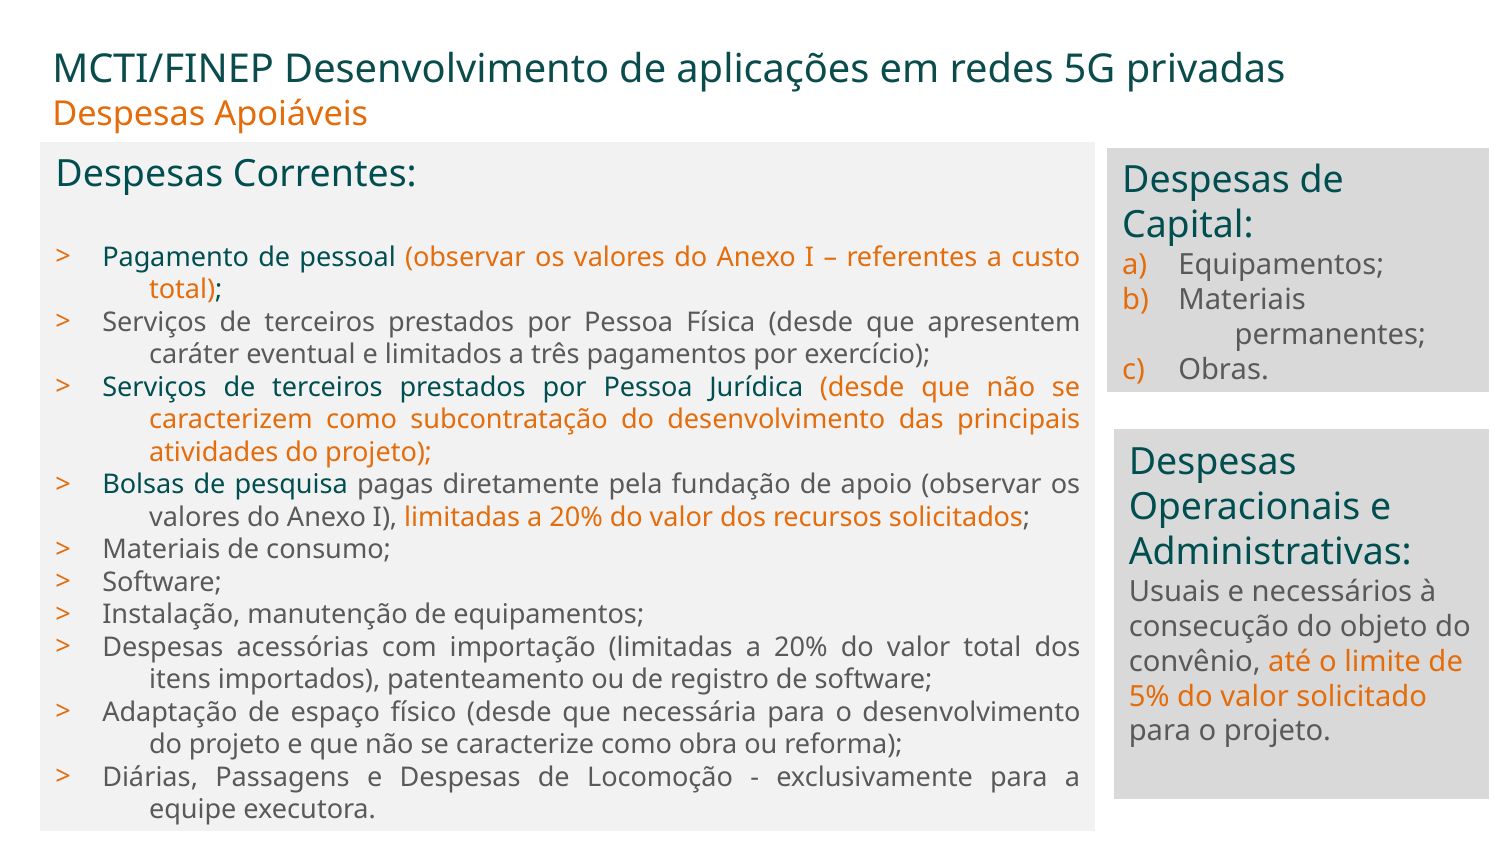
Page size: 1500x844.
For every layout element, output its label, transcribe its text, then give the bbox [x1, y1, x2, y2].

text_box Despesas Correntes: Pagamento de pessoal (observar os valores do Anexo I – referentes a custo total); Serviços de terceiros prestados por Pessoa Física (desde que apresentem caráter eventual e limitados a três pagamentos por exercício); Serviços de terceiros prestados por Pessoa Jurídica (desde que não se caracterizem como subcontratação do desenvolvimento das principais atividades do projeto); Bolsas de pesquisa pagas diretamente pela fundação de apoio (observar os valores do Anexo I), limitadas a 20% do valor dos recursos solicitados; Materiais de consumo; Software; Instalação, manutenção de equipamentos; Despesas acessórias com importação (limitadas a 20% do valor total dos itens importados), patenteamento ou de registro de software; Adaptação de espaço físico (desde que necessária para o desenvolvimento do projeto e que não se caracterize como obra ou reforma); Diárias, Passagens e Despesas de Locomoção - exclusivamente para a equipe executora. [40, 142, 1095, 831]
text_box MCTI/FINEP Desenvolvimento de aplicações em redes 5G privadas Despesas Apoiáveis [37, 20, 1454, 155]
text_box Despesas de Capital: Equipamentos; Materiais permanentes; Obras. [1107, 148, 1489, 392]
text_box Despesas Operacionais e Administrativas: Usuais e necessários à consecução do objeto do convênio, até o limite de 5% do valor solicitado para o projeto. [1114, 429, 1489, 799]
